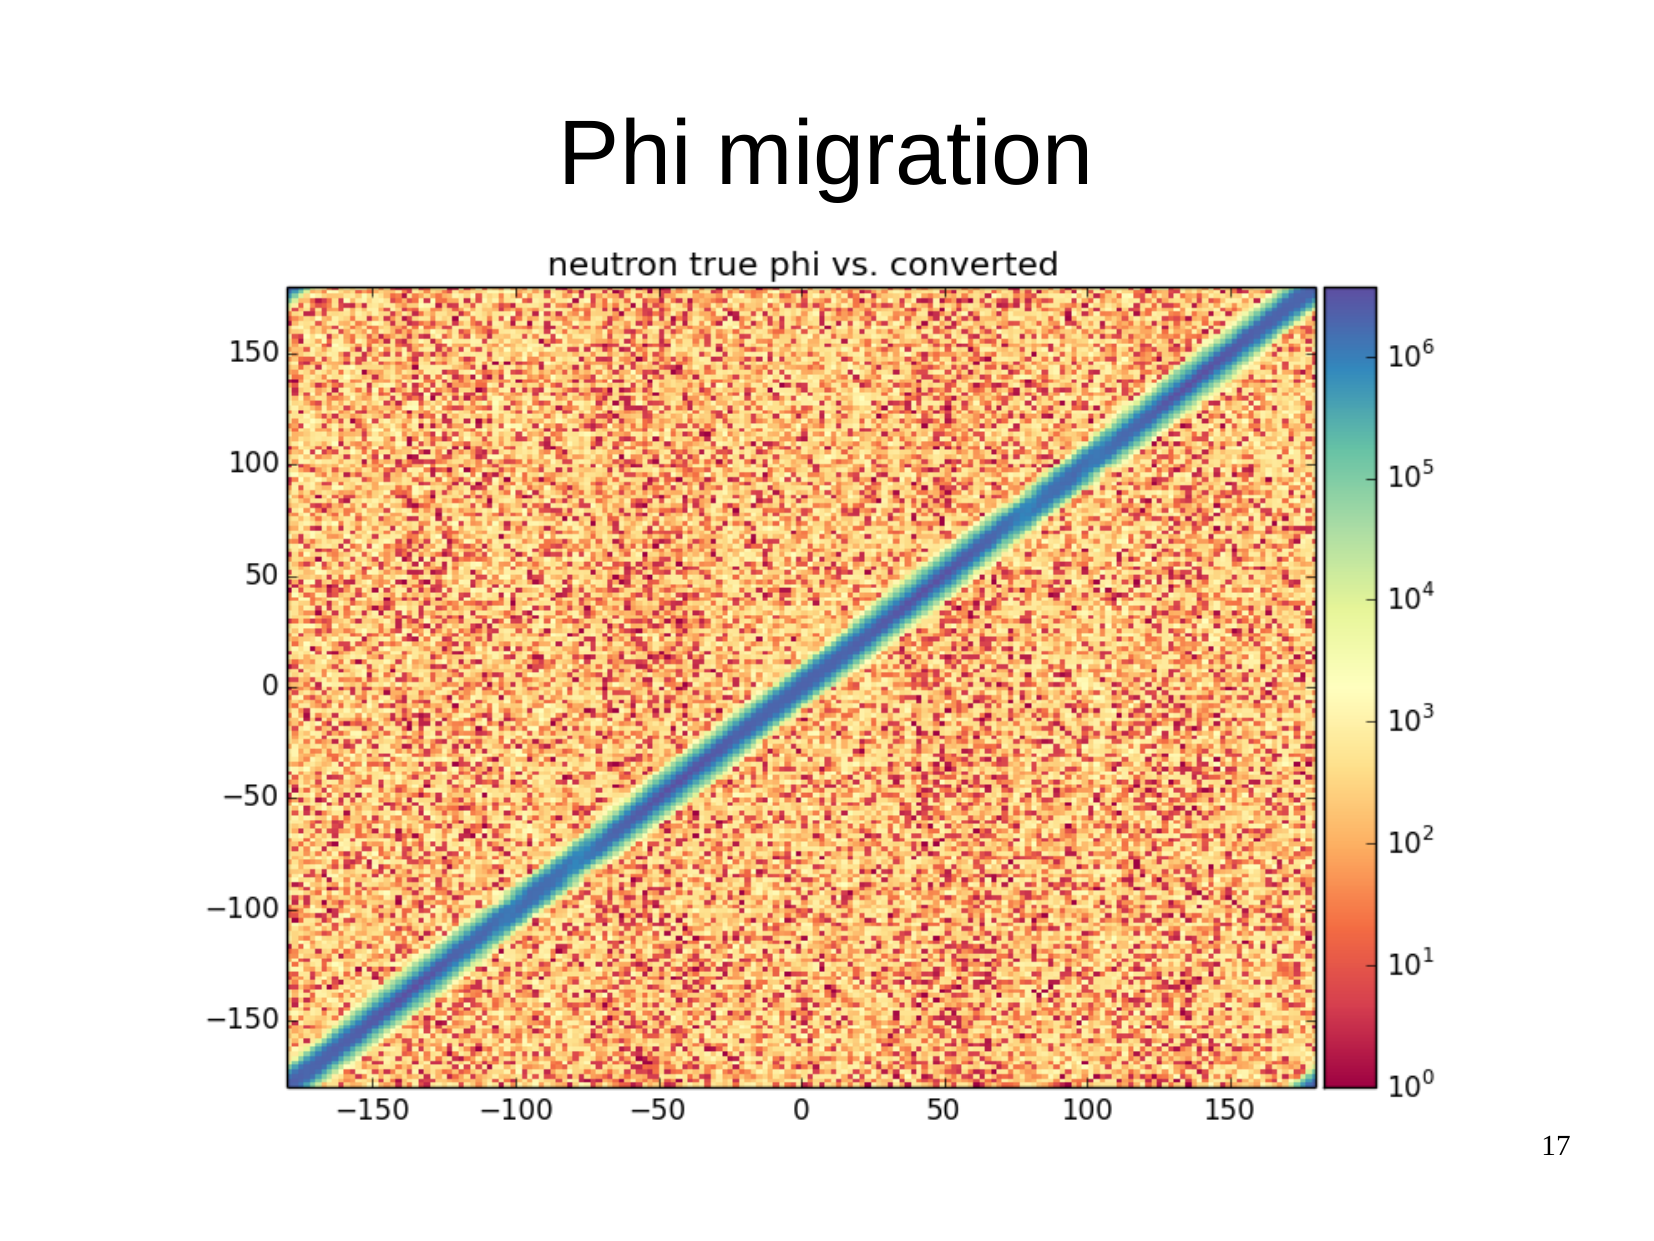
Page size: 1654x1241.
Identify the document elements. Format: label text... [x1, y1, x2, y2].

title Phi migration [82, 49, 1571, 257]
picture [120, 209, 1456, 1186]
